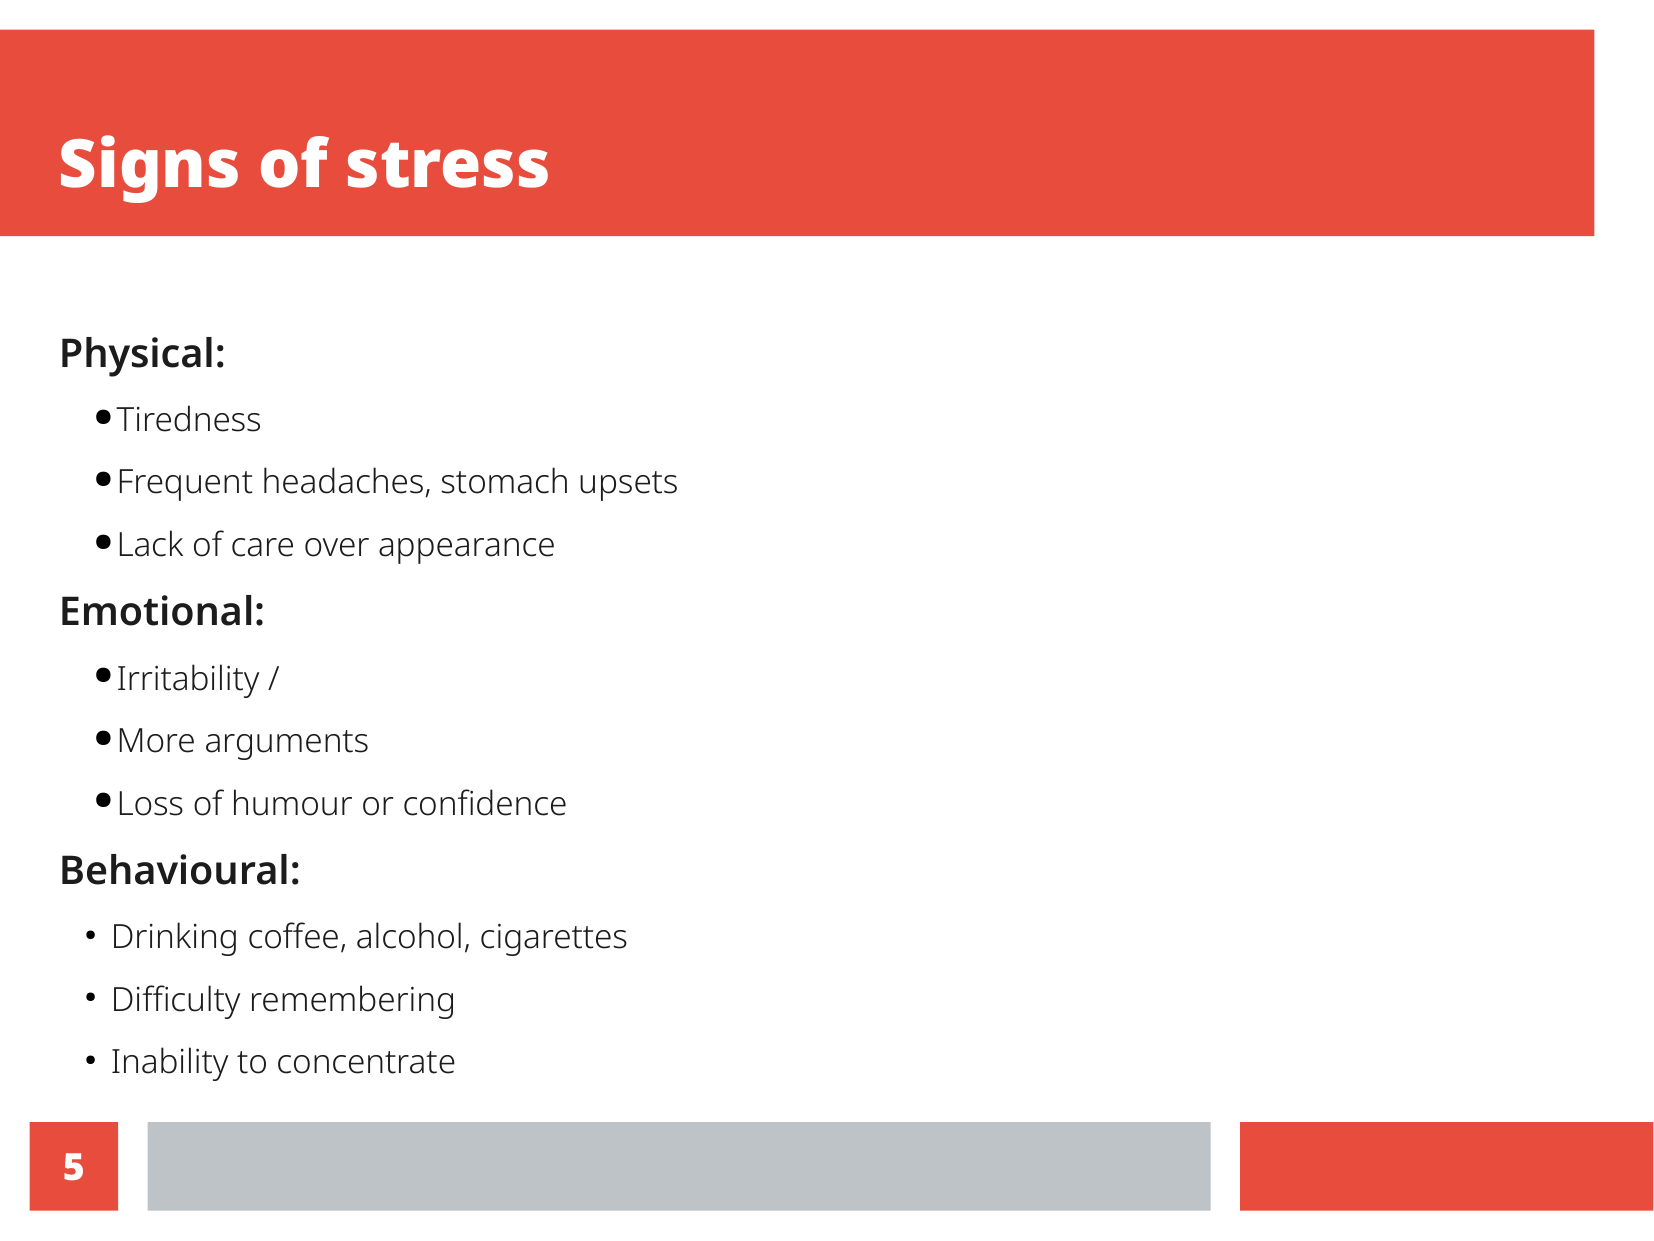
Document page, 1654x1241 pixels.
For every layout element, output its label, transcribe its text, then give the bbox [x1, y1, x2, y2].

title Signs of stress [59, 59, 1595, 207]
list Physical: Tiredness Frequent headaches, stomach upsets Lack of care over appearance Emotional: Irritability / More arguments Loss of humour or confidence Behavioural: Drinking coffee, alcohol, cigarettes Difficulty remembering Inability to concentrate [59, 324, 1565, 1093]
